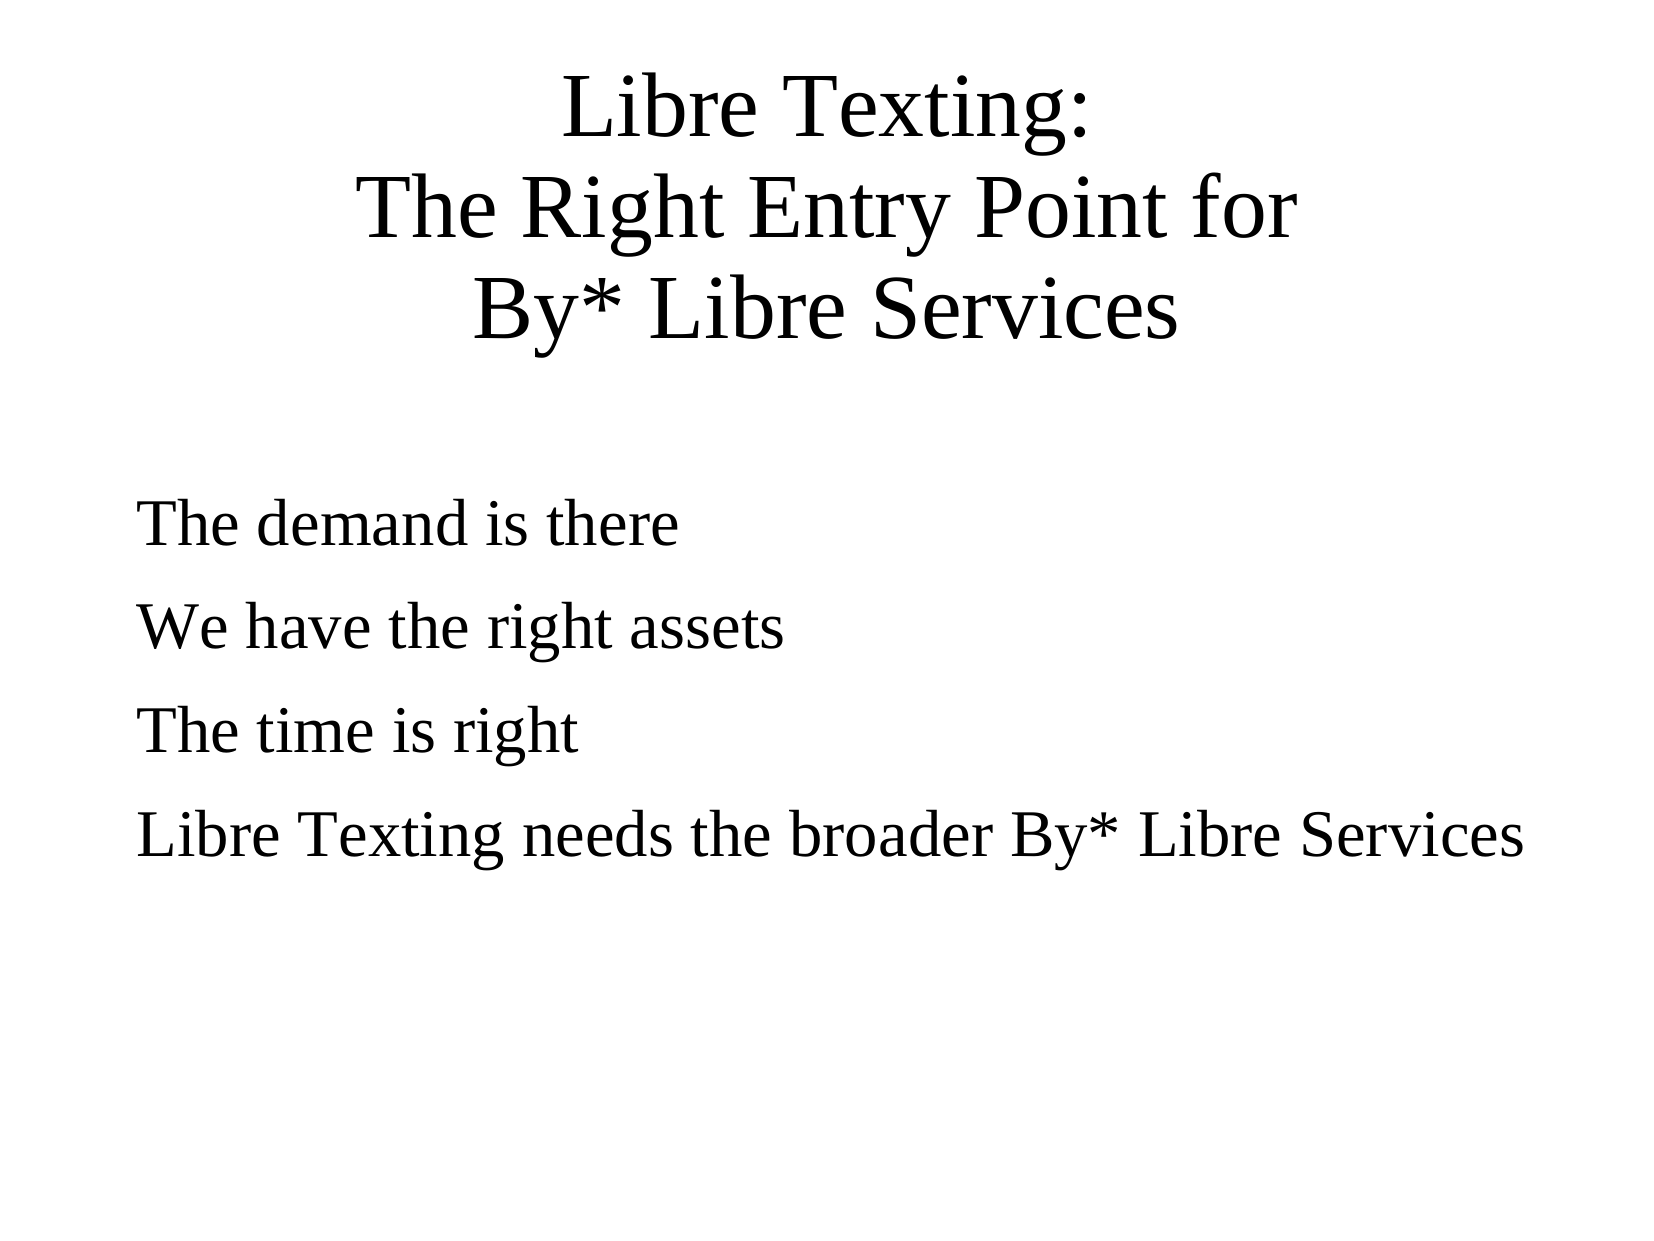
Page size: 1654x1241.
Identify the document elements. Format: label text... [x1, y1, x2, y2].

list The demand is there We have the right assets The time is right Libre Texting needs the broader By* Libre Services [118, 485, 1586, 1161]
title Libre Texting: The Right Entry Point for By* Libre Services [121, 16, 1534, 397]
